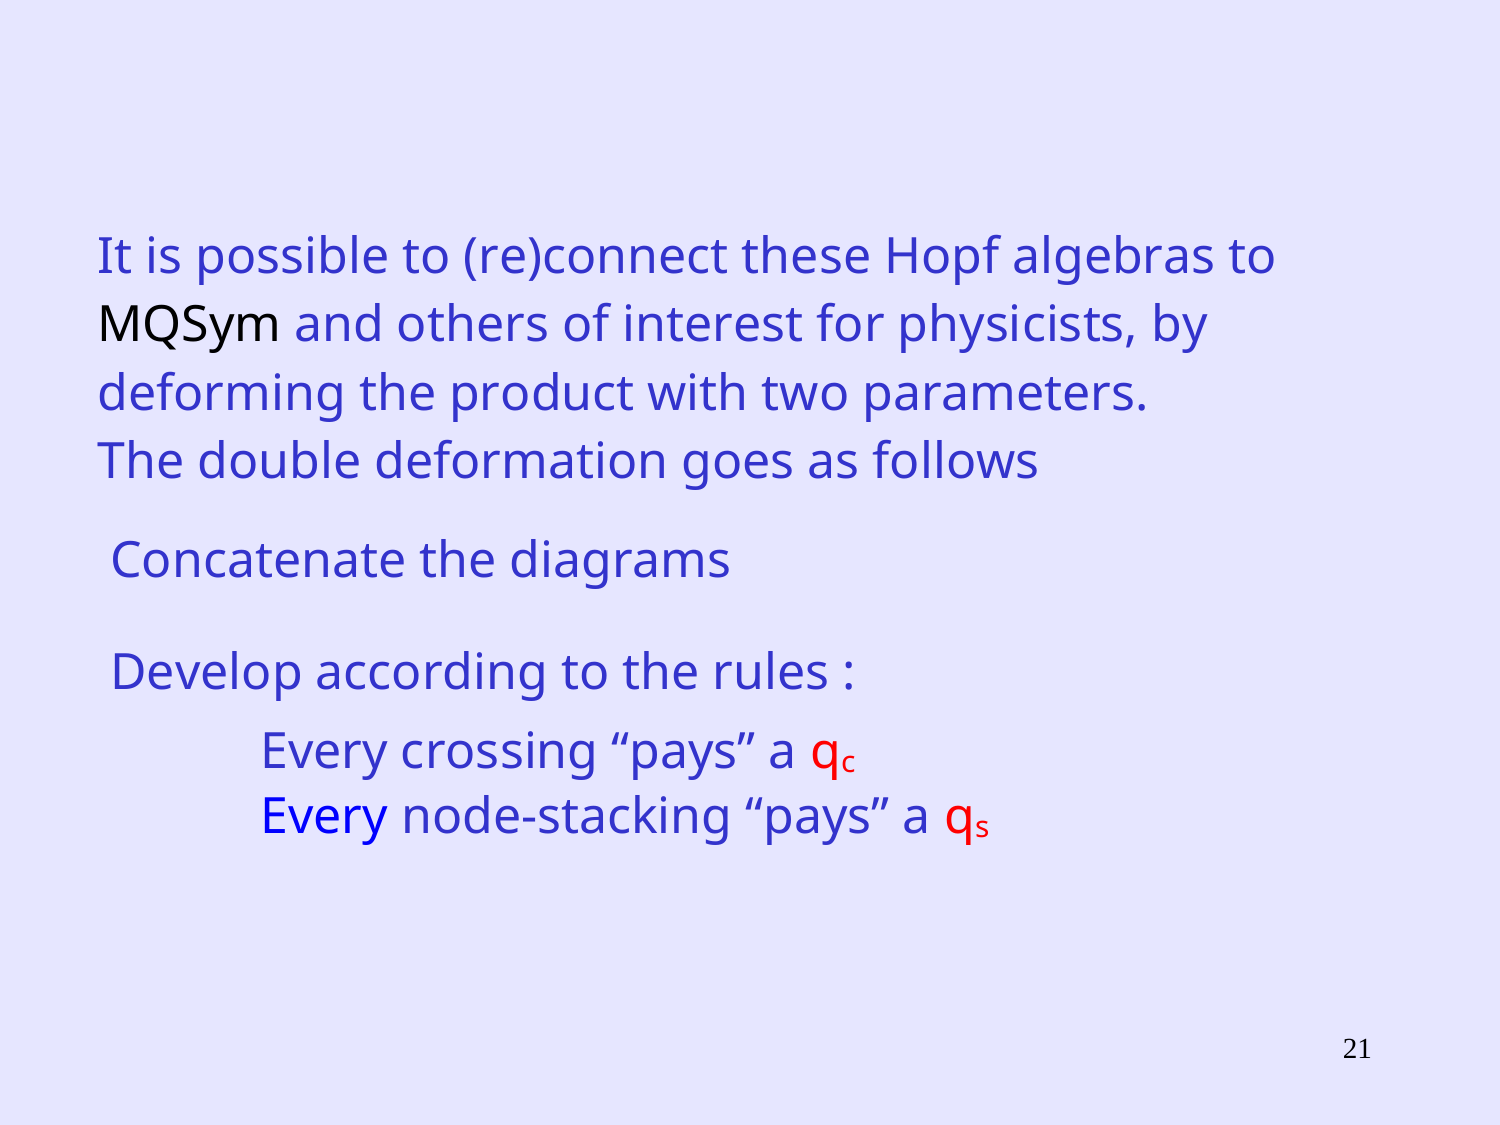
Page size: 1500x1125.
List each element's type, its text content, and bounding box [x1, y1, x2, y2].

text_box It is possible to (re)connect these Hopf algebras to MQSym and others of interest for physicists, by deforming the product with two parameters. The double deformation goes as follows Concatenate the diagrams Develop according to the rules : Every crossing “pays” a qc Every node-stacking “pays” a qs [82, 212, 1394, 898]
